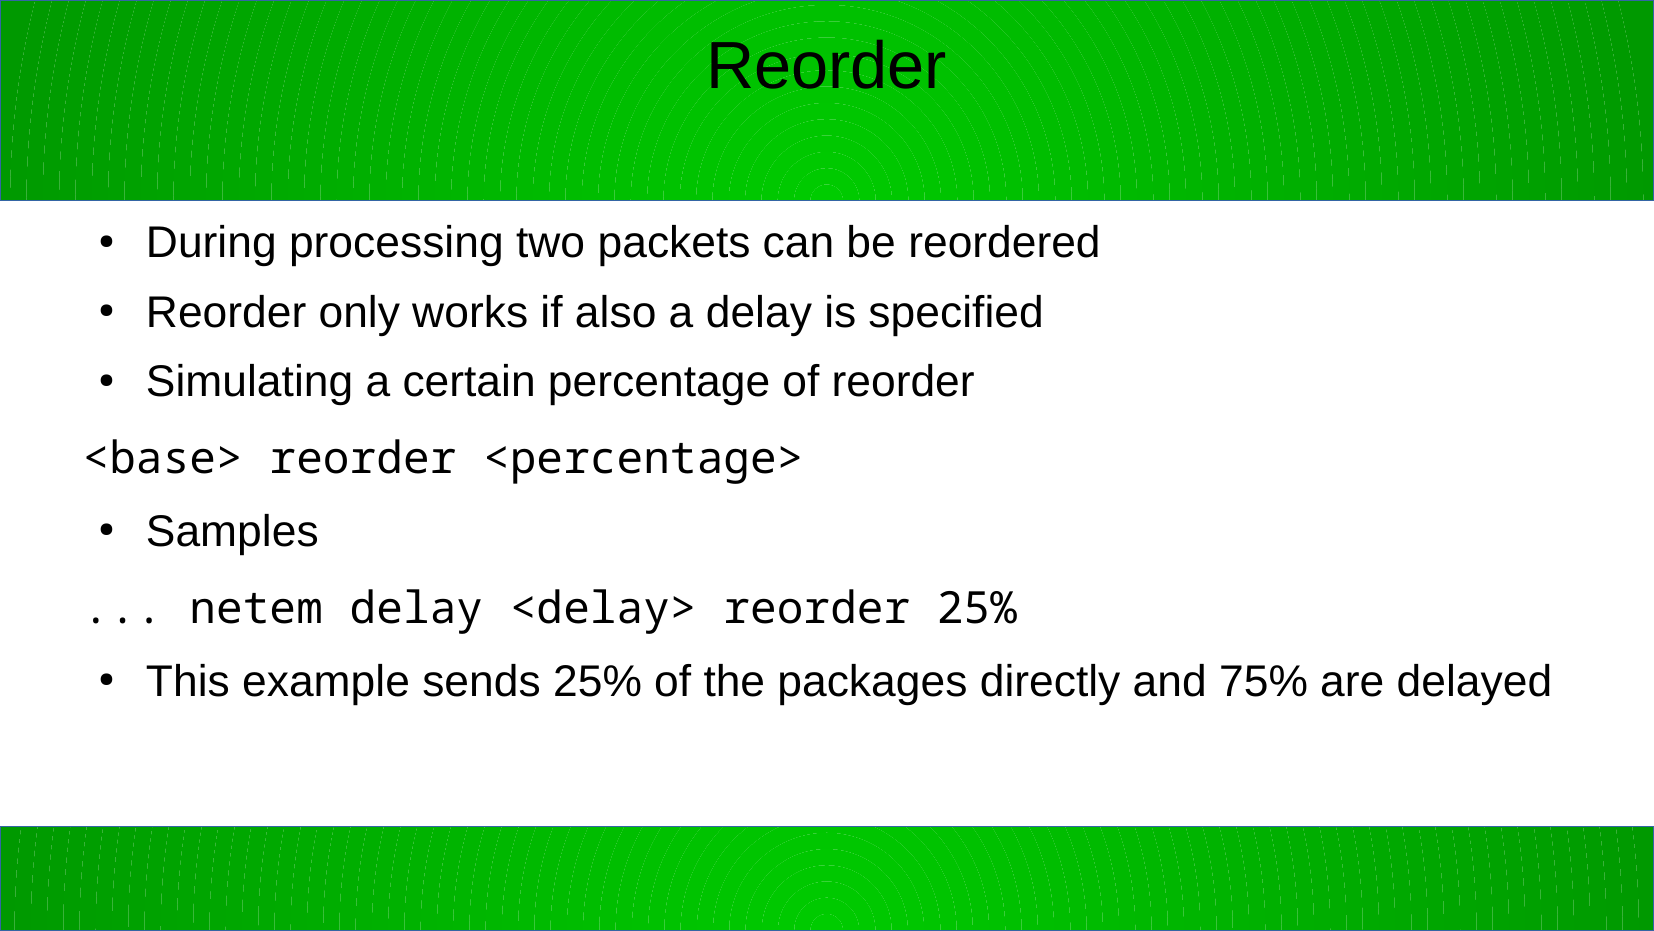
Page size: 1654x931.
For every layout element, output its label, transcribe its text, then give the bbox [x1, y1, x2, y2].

title Reorder [82, 0, 1571, 143]
list During processing two packets can be reordered Reorder only works if also a delay is specified Simulating a certain percentage of reorder <base> reorder <percentage> Samples ... netem delay <delay> reorder 25% This example sends 25% of the packages directly and 75% are delayed [82, 217, 1571, 758]
